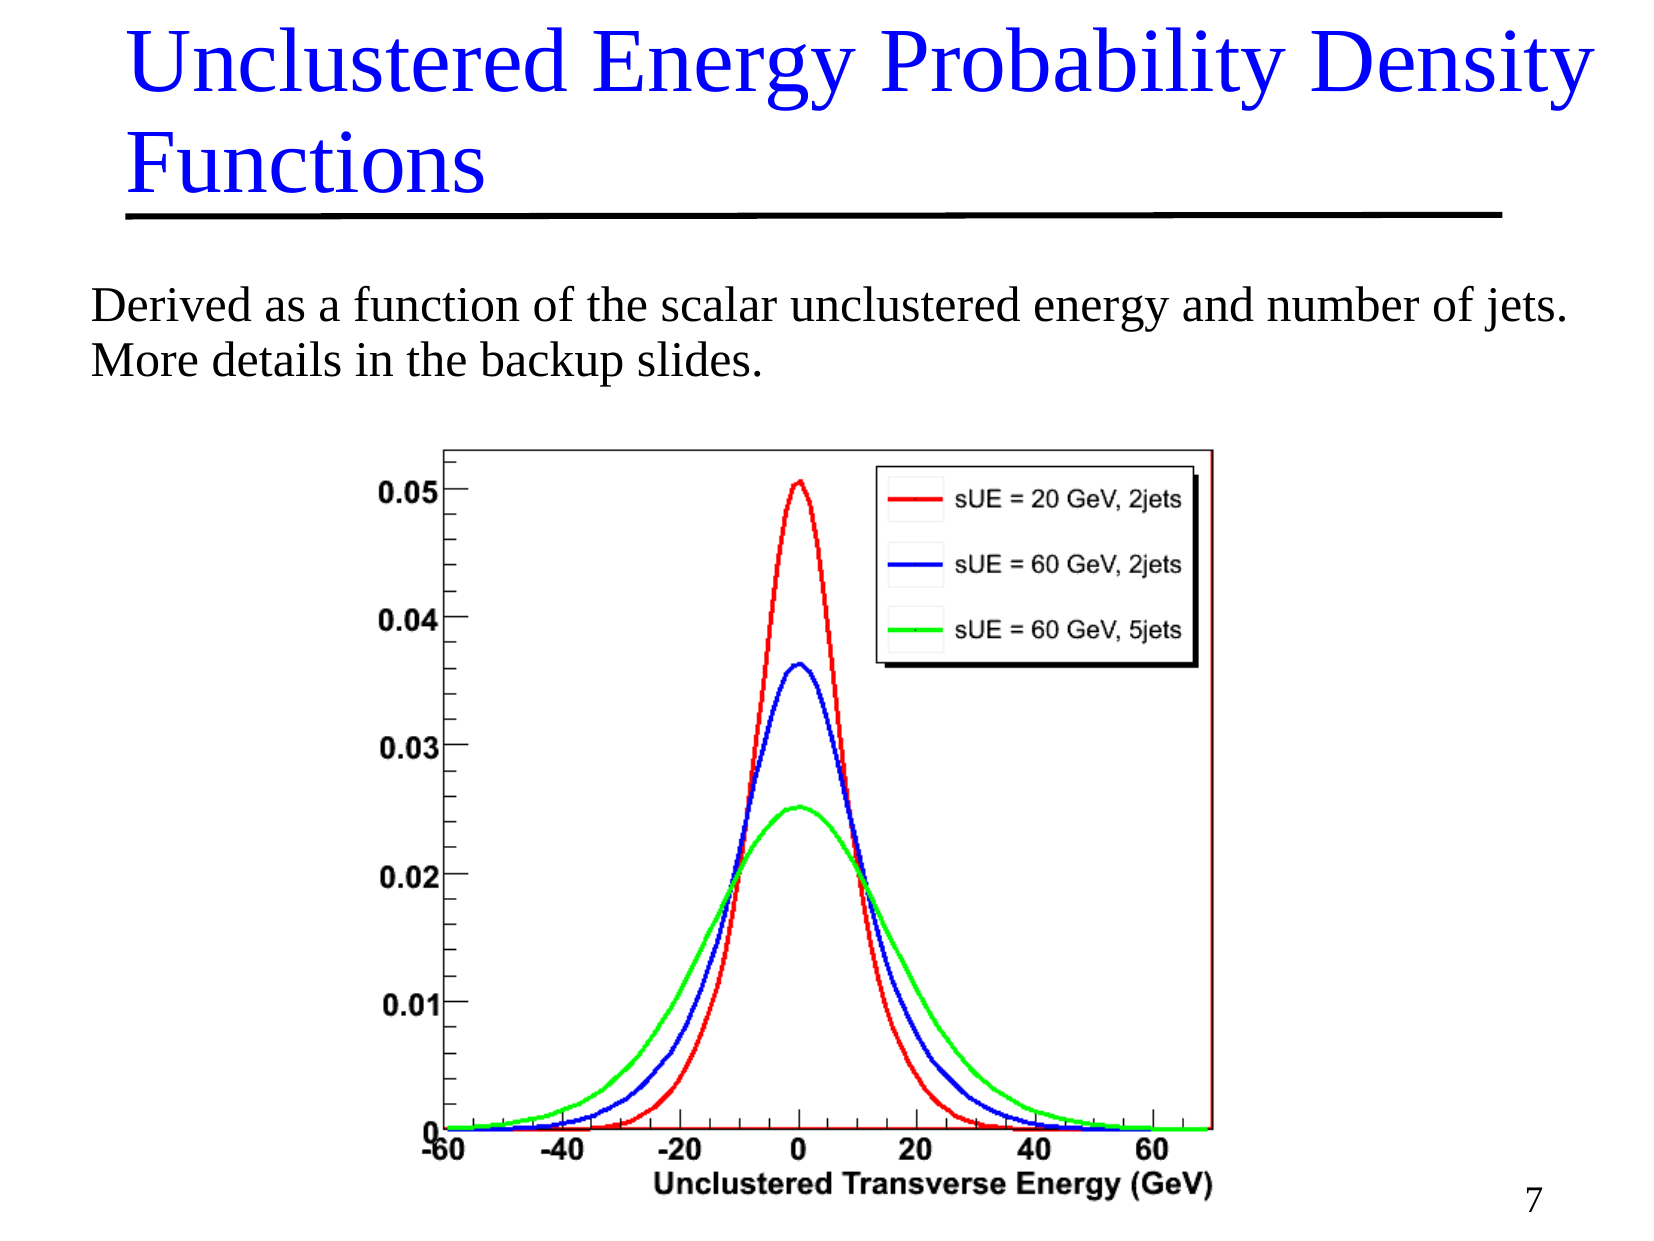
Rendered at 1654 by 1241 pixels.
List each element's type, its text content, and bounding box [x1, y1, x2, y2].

text_box Derived as a function of the scalar unclustered energy and number of jets. More details in the backup slides. [90, 276, 1552, 388]
picture [348, 388, 1309, 1215]
text_box Unclustered Energy Probability Density Functions [125, 9, 1602, 213]
